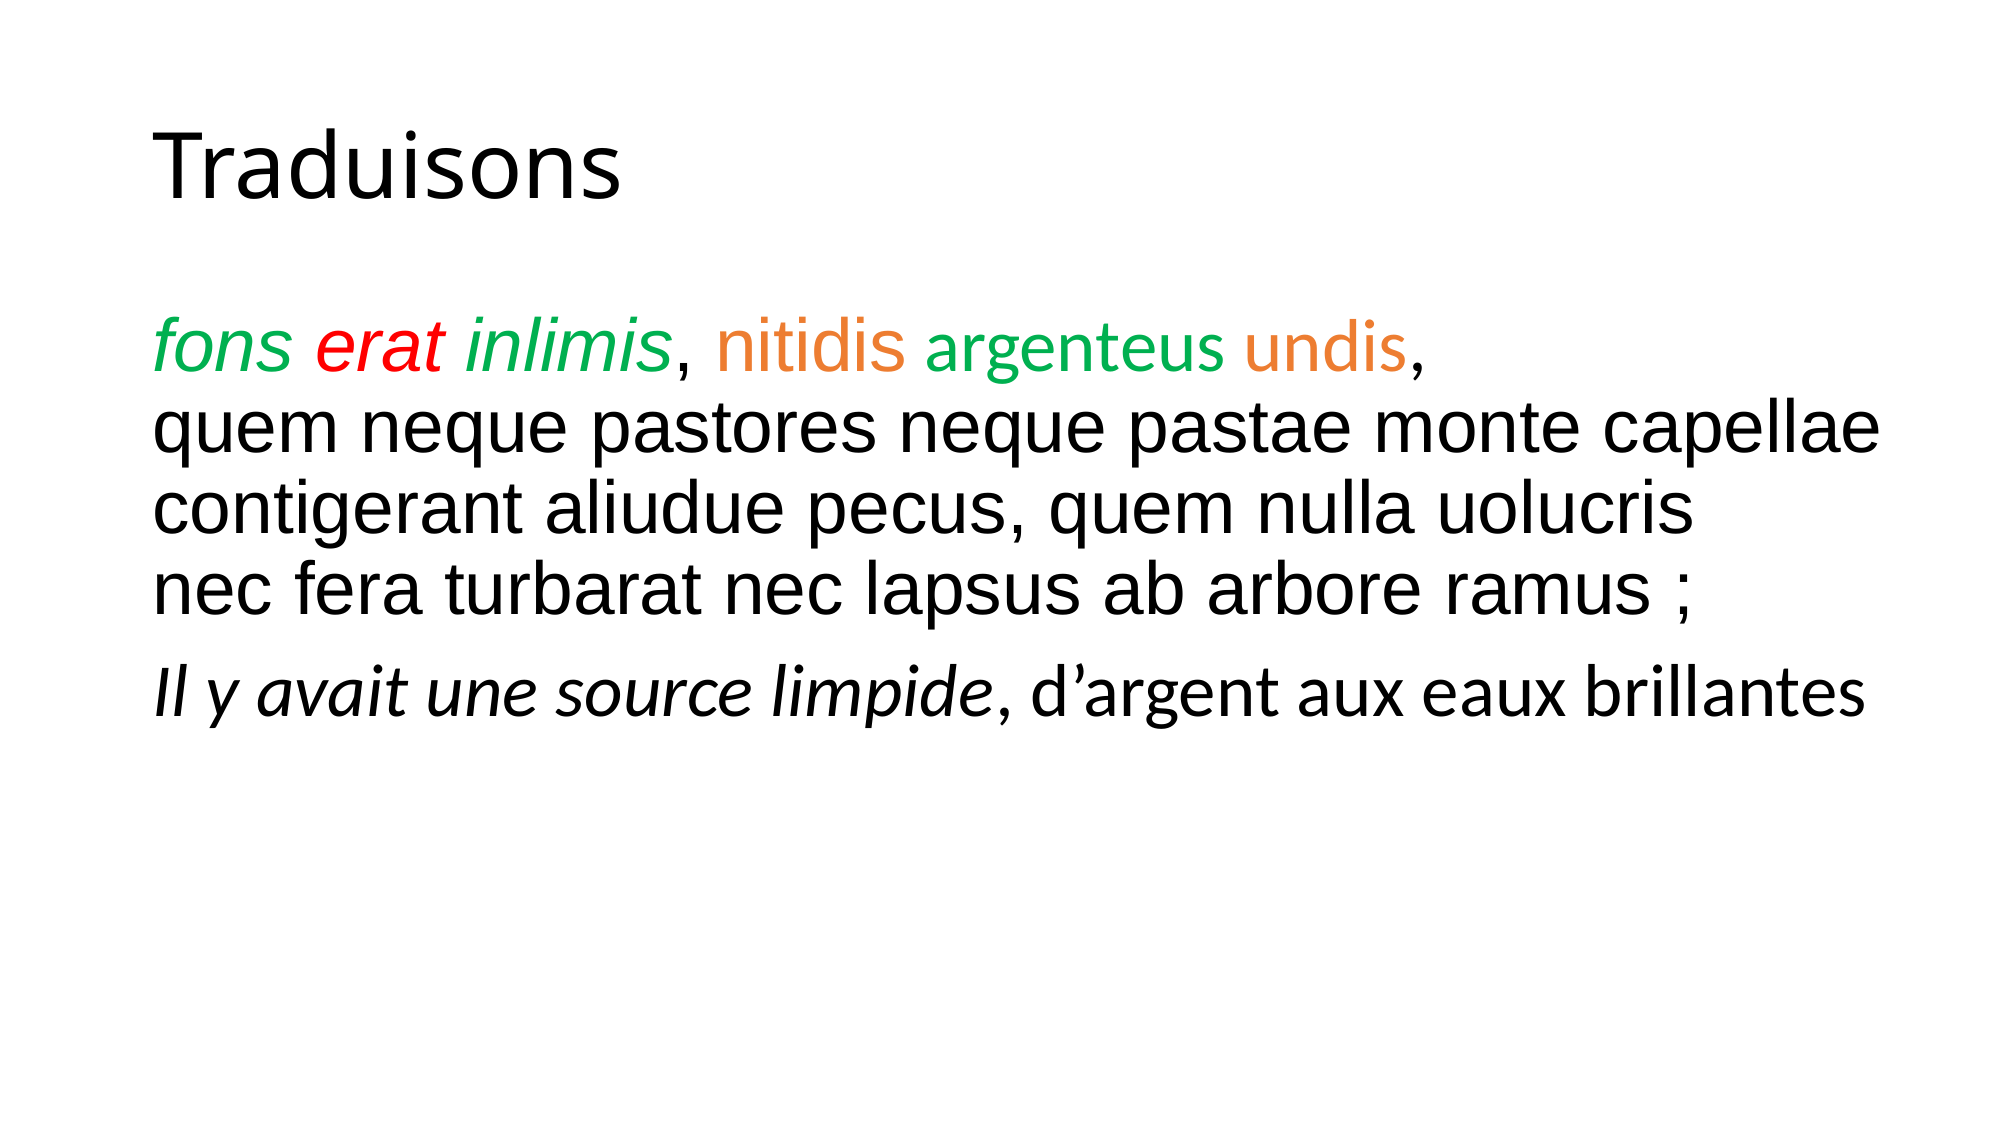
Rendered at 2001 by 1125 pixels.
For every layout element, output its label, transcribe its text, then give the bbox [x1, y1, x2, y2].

title Traduisons [137, 59, 1863, 278]
list fons erat inlimis, nitidis argenteus undis, quem neque pastores neque pastae monte capellae contigerant aliudue pecus, quem nulla uolucris nec fera turbarat nec lapsus ab arbore ramus ; Il y avait une source limpide, d’argent aux eaux brillantes [137, 299, 1956, 1014]
